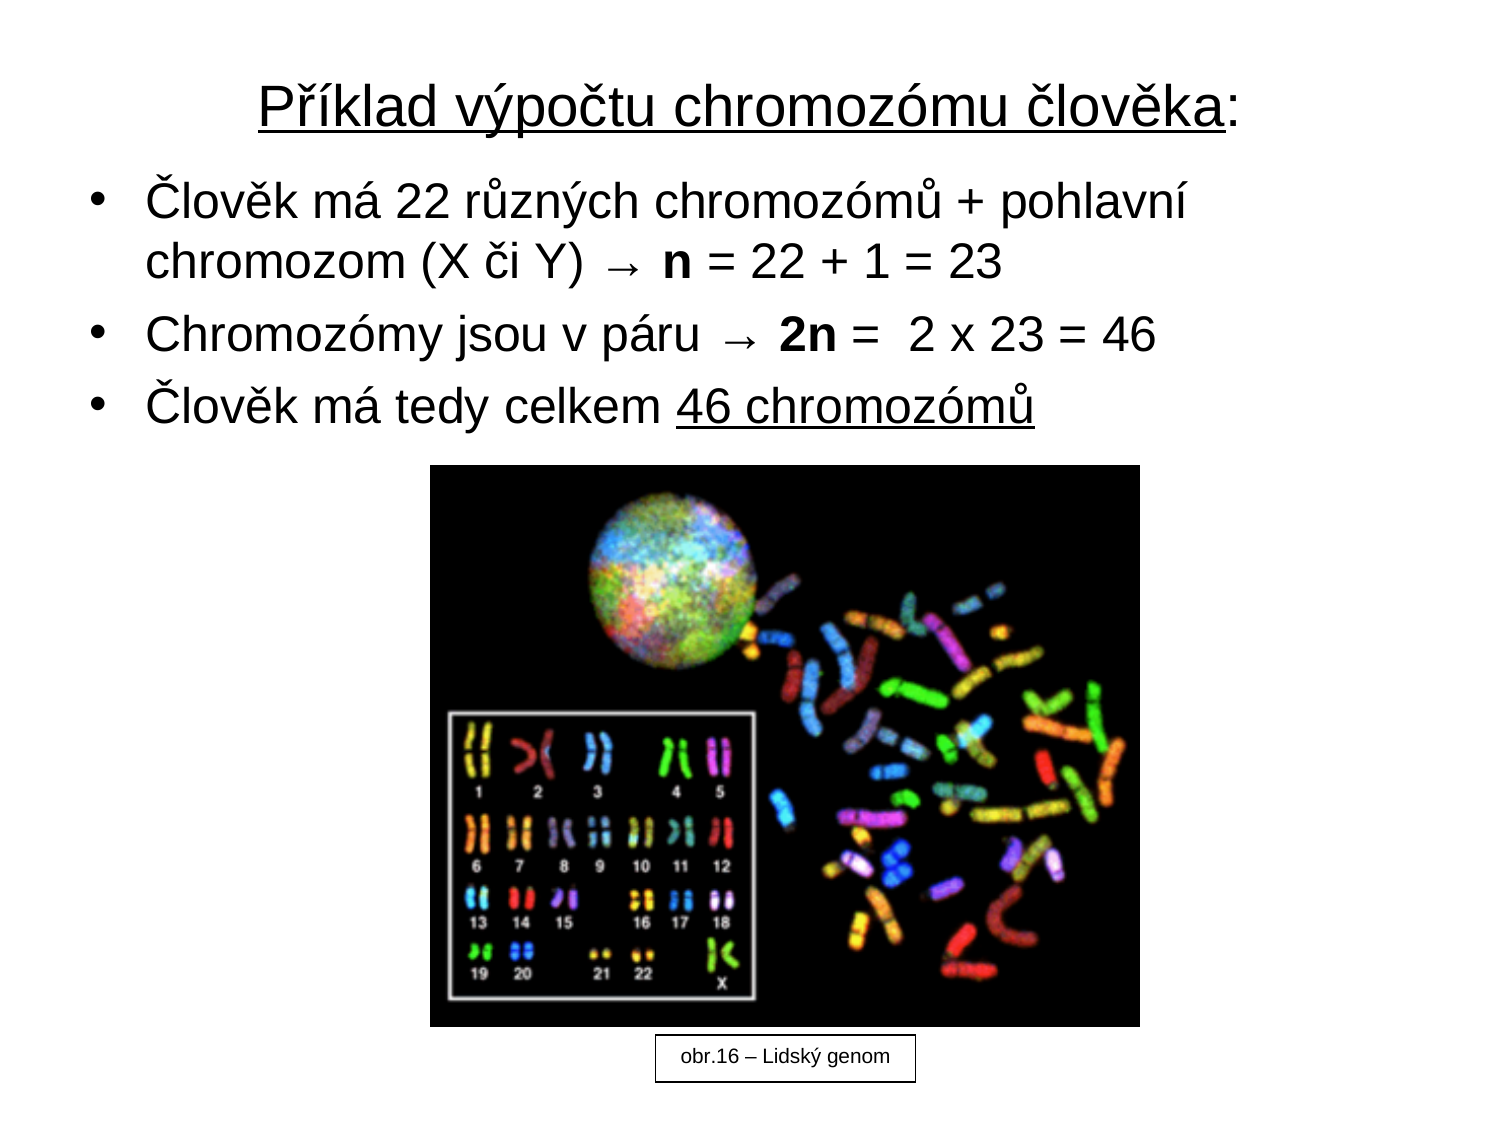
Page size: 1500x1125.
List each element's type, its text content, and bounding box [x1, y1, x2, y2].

text_box obr.16 – Lidský genom [655, 1034, 916, 1083]
list Člověk má 22 různých chromozómů + pohlavní chromozom (X či Y) → n = 22 + 1 = 23 Chromozómy jsou v páru → 2n = 2 x 23 = 46 Člověk má tedy celkem 46 chromozómů [75, 160, 1426, 1006]
title Příklad výpočtu chromozómu člověka: [75, 45, 1426, 160]
picture [430, 465, 1140, 1027]
